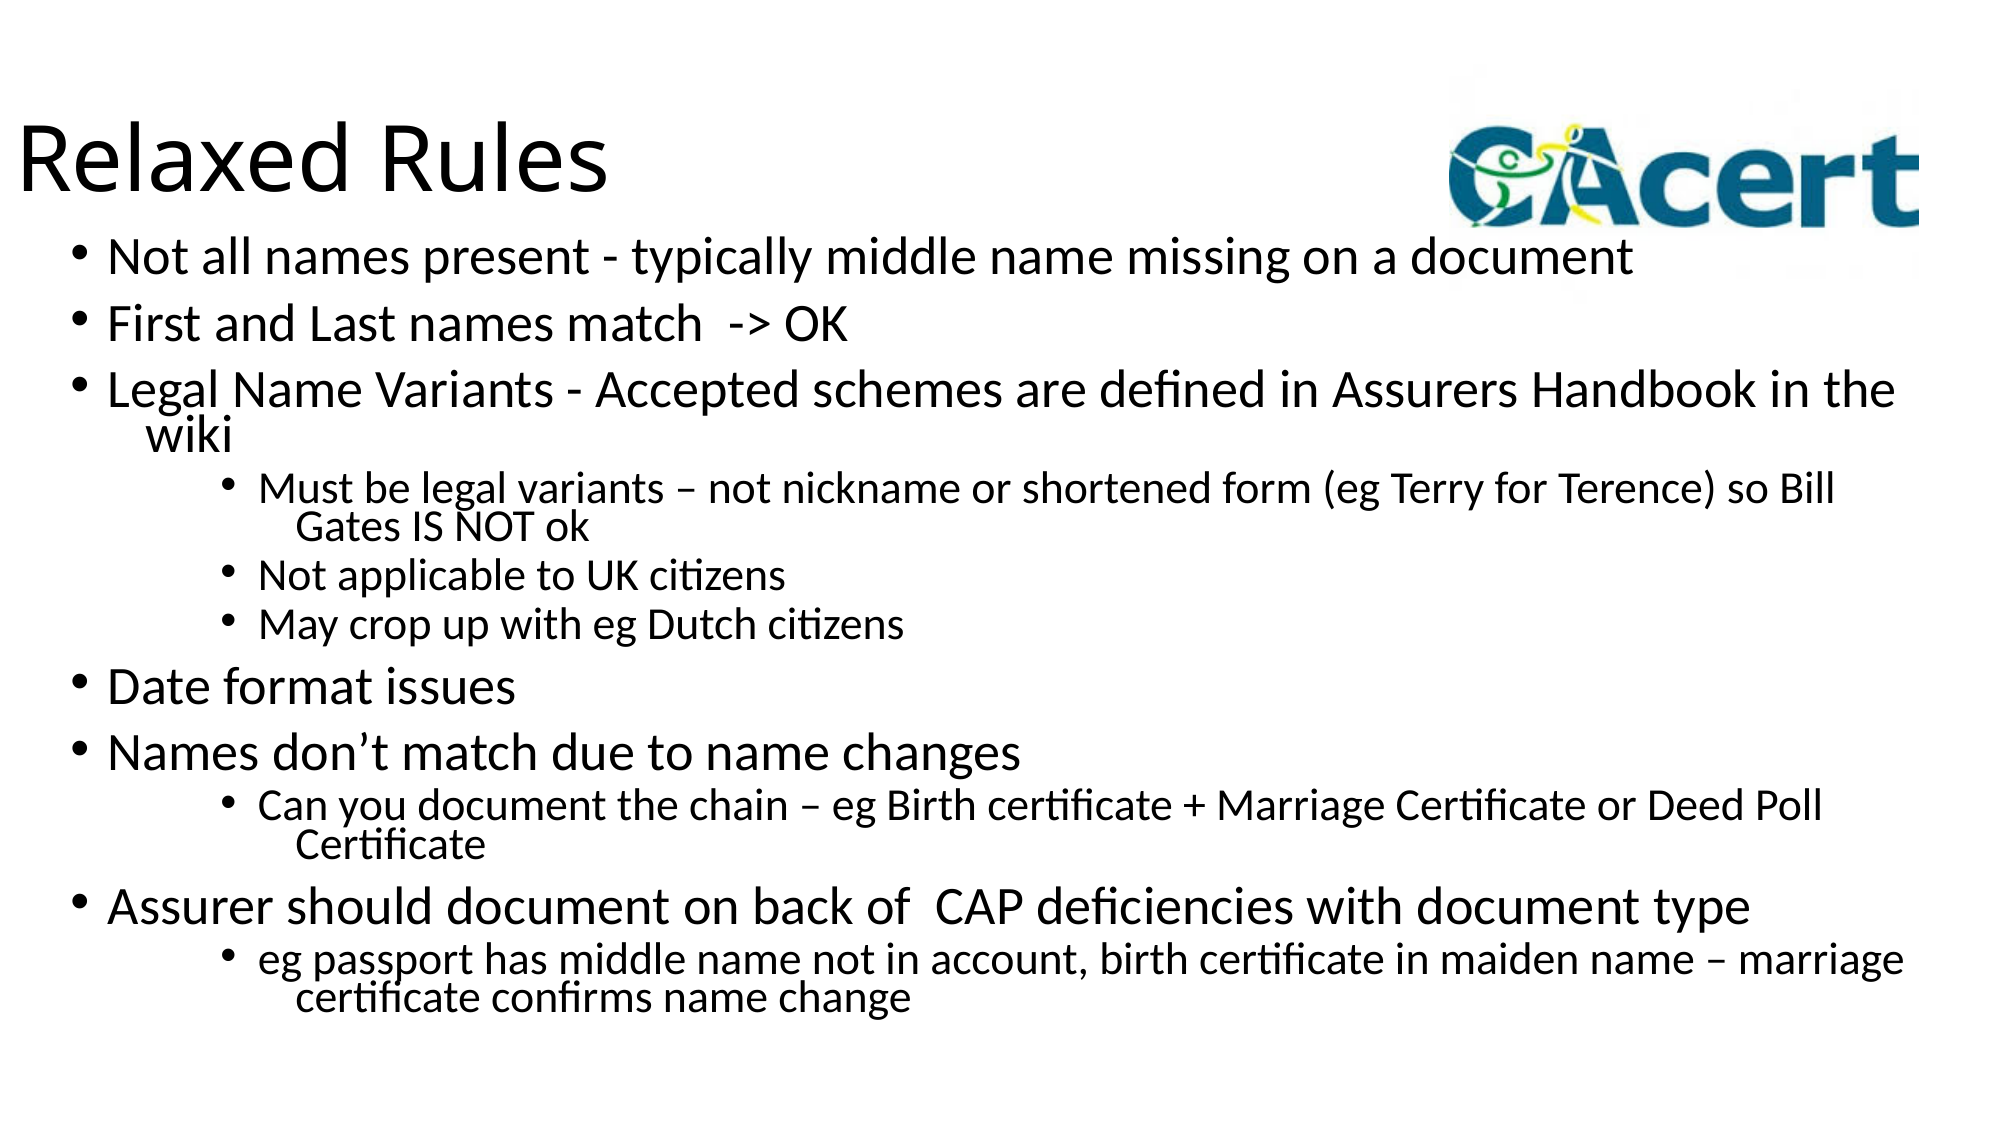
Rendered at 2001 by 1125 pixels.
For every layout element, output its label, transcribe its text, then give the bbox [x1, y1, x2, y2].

title Relaxed Rules [0, 52, 1338, 271]
list Not all names present - typically middle name missing on a document First and Last names match -> OK Legal Name Variants - Accepted schemes are defined in Assurers Handbook in the wiki Must be legal variants – not nickname or shortened form (eg Terry for Terence) so Bill Gates IS NOT ok Not applicable to UK citizens May crop up with eg Dutch citizens Date format issues Names don’t match due to name changes Can you document the chain – eg Birth certificate + Marriage Certificate or Deed Poll Certificate Assurer should document on back of CAP deficiencies with document type eg passport has middle name not in account, birth certificate in maiden name – marriage certificate confirms name change [55, 230, 1929, 1055]
